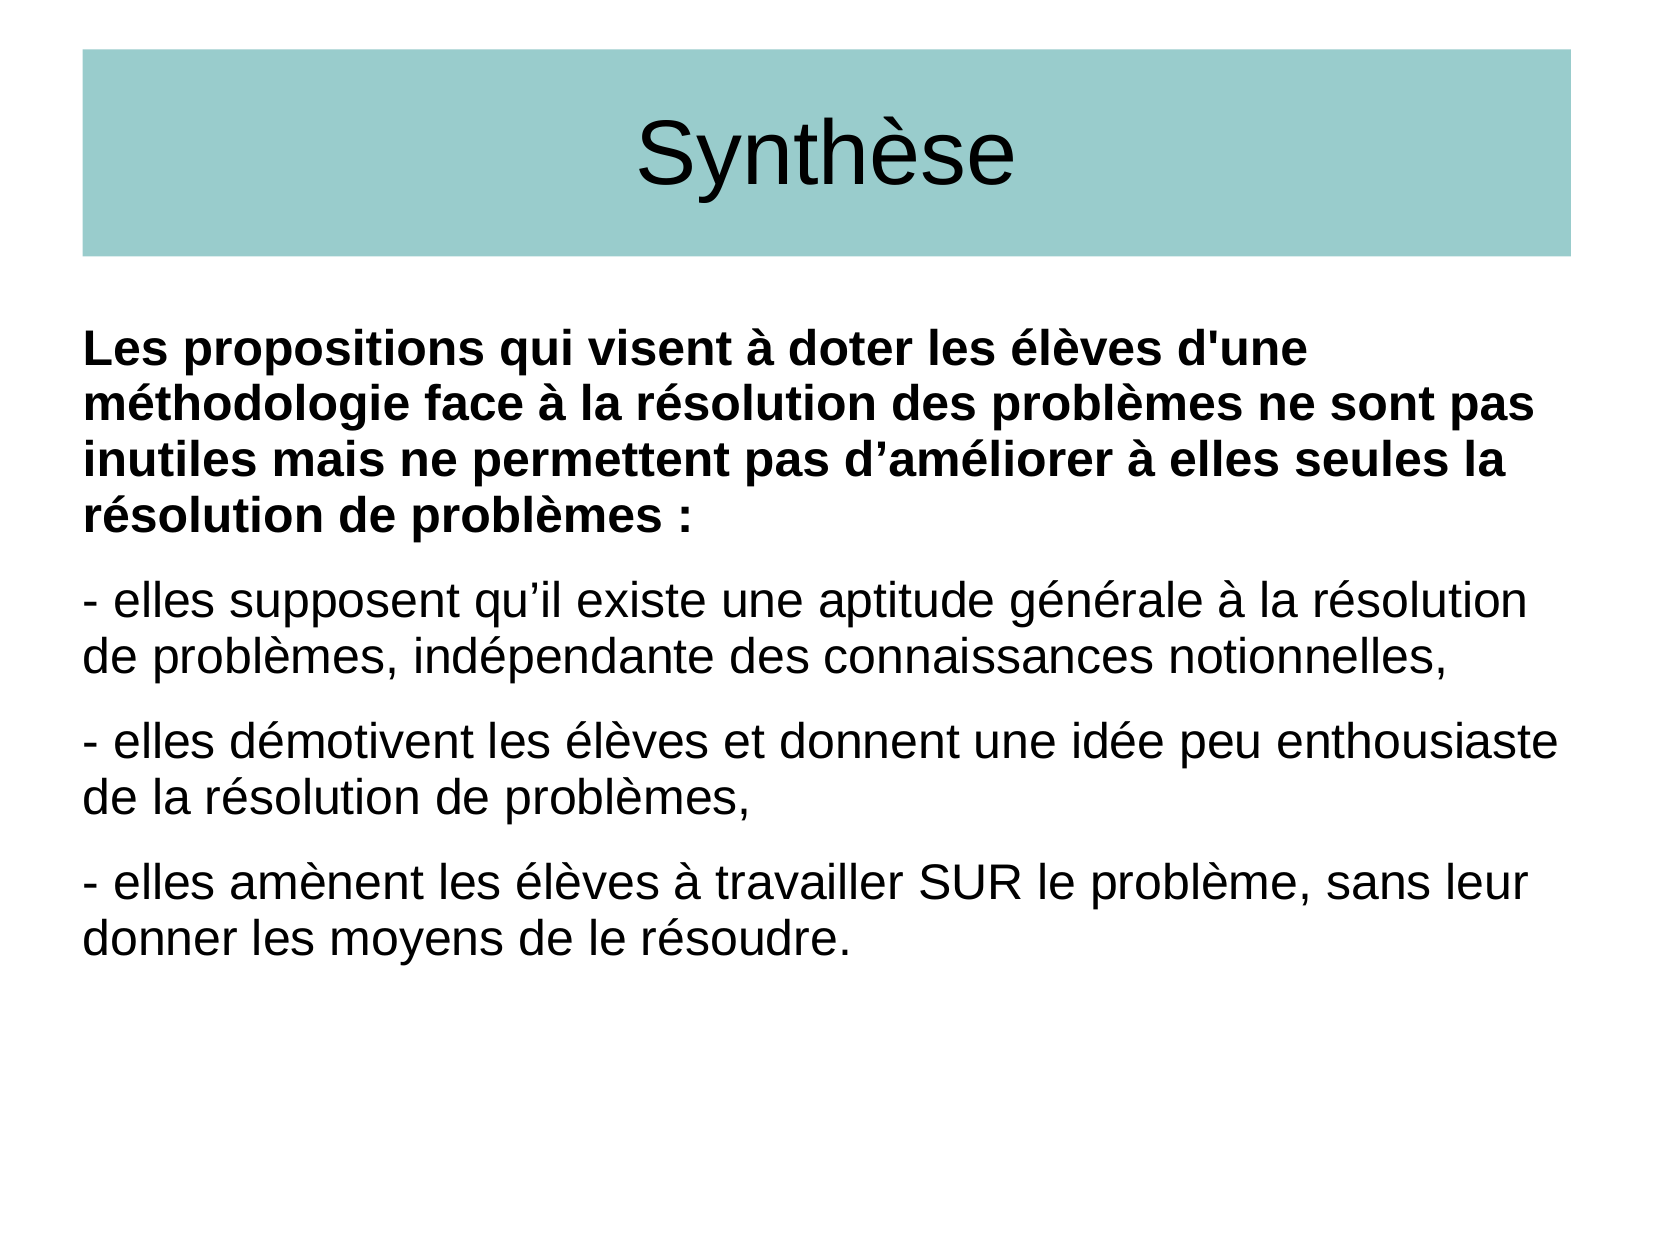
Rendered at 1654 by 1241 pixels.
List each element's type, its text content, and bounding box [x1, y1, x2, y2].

list Les propositions qui visent à doter les élèves d'une méthodologie face à la résolution des problèmes ne sont pas inutiles mais ne permettent pas d’améliorer à elles seules la résolution de problèmes : - elles supposent qu’il existe une aptitude générale à la résolution de problèmes, indépendante des connaissances notionnelles, - elles démotivent les élèves et donnent une idée peu enthousiaste de la résolution de problèmes, - elles amènent les élèves à travailler SUR le problème, sans leur donner les moyens de le résoudre. [82, 319, 1571, 1110]
title Synthèse [82, 49, 1571, 257]
